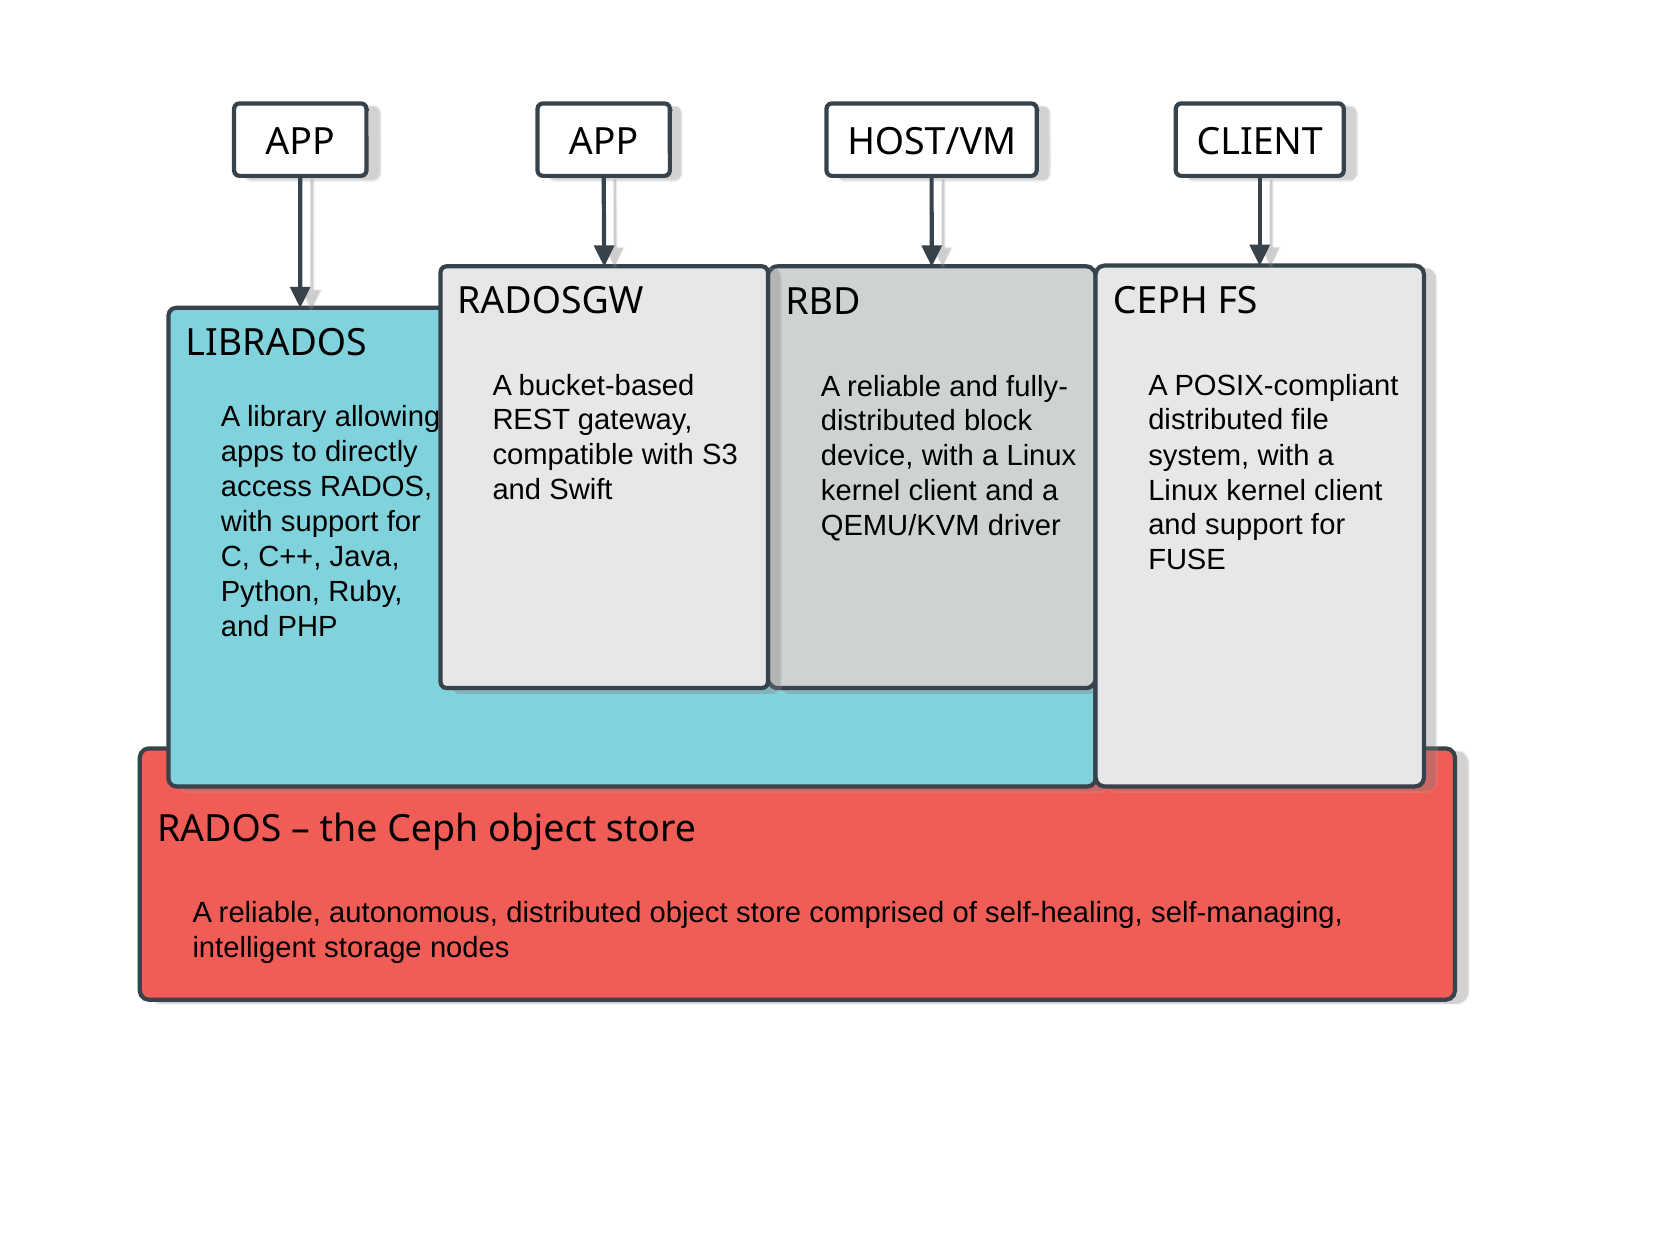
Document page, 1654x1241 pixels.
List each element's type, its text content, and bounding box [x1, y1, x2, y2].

text_box LIBRADOS A library allowing apps to directly access RADOS, with support for C, C++, Java, Python, Ruby, and PHP [168, 307, 1096, 787]
text_box CEPH FS A POSIX-compliant distributed file system, with a Linux kernel client and support for FUSE [1095, 265, 1424, 787]
text_box RADOSGW A bucket-based REST gateway, compatible with S3 and Swift [440, 266, 768, 688]
text_box HOST/VM [826, 103, 1037, 176]
text_box APP [234, 103, 367, 176]
text_box RADOS – the Ceph object store A reliable, autonomous, distributed object store comprised of self-healing, self-managing, intelligent storage nodes [139, 748, 1455, 1000]
text_box APP [537, 103, 670, 176]
text_box CLIENT [1175, 103, 1344, 176]
text_box RBD A reliable and fully-distributed block device, with a Linux kernel client and a QEMU/KVM driver [768, 266, 1095, 688]
